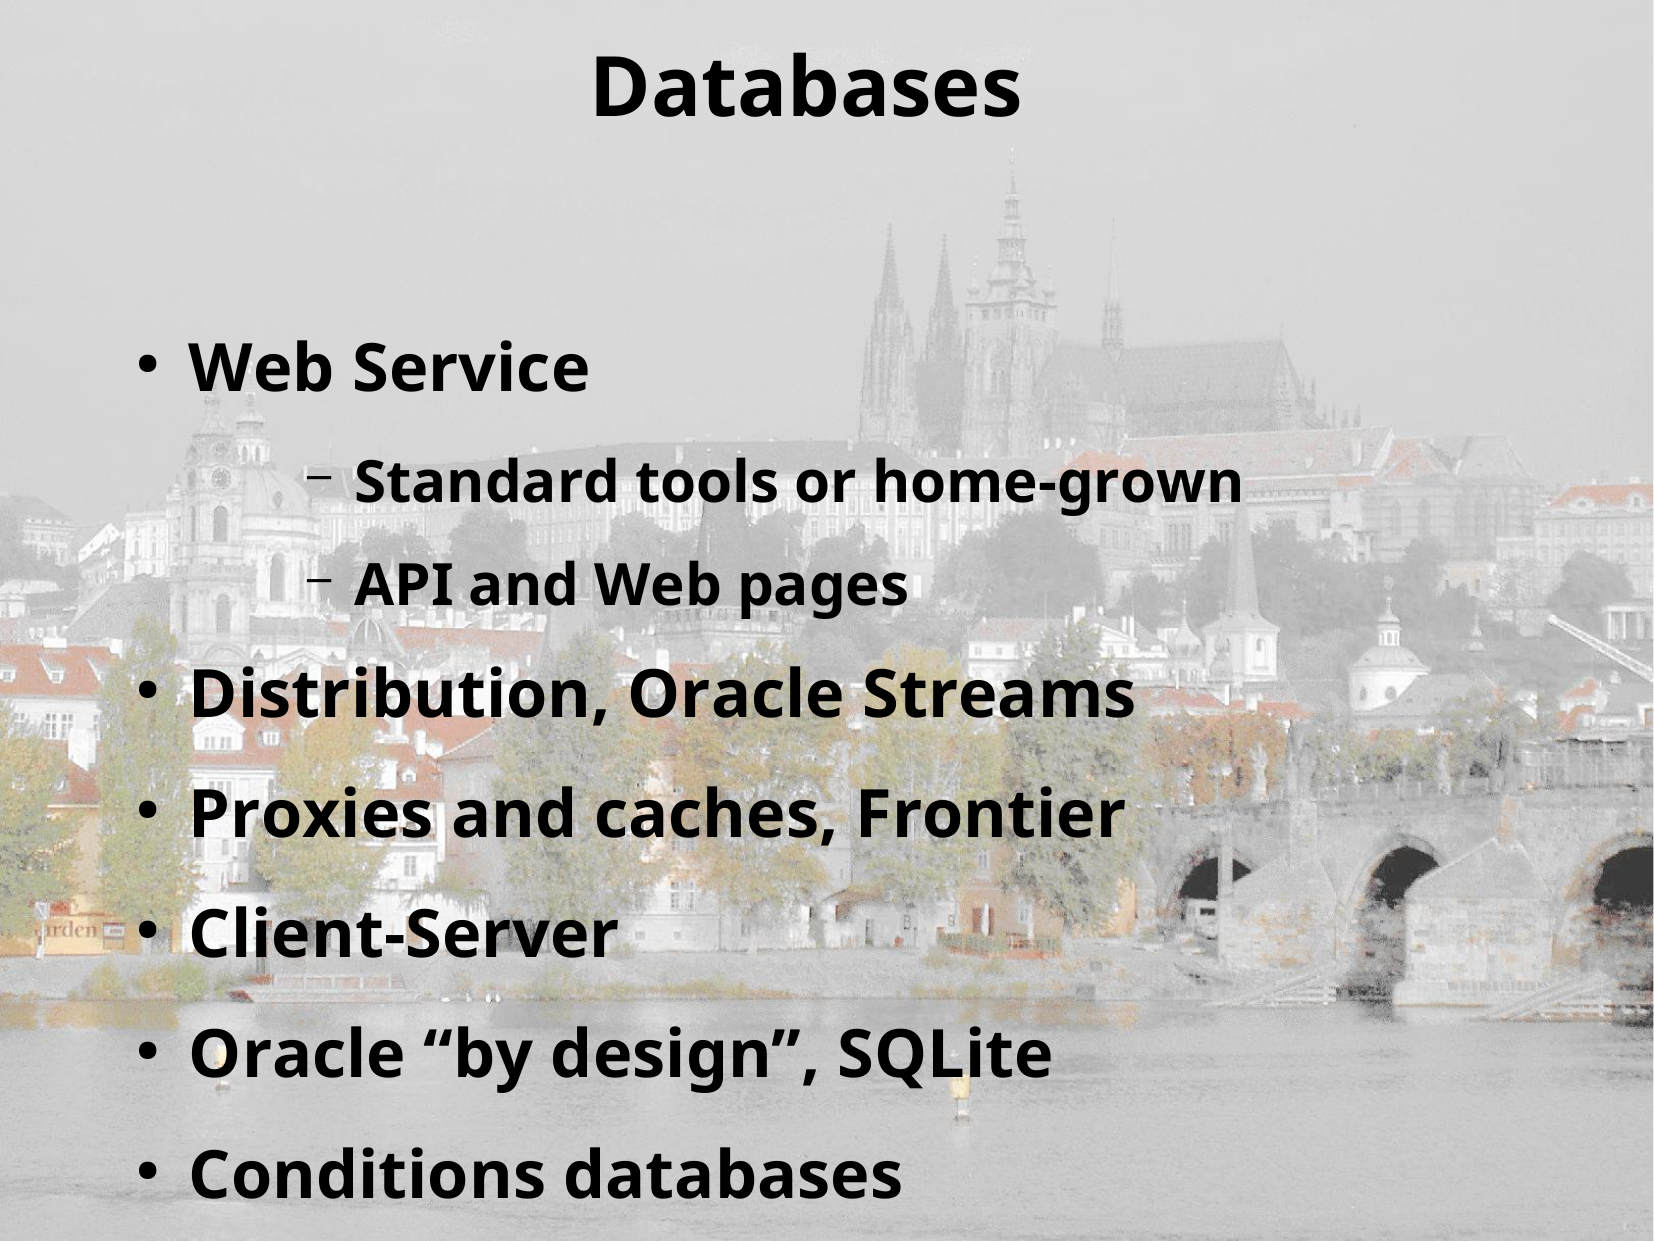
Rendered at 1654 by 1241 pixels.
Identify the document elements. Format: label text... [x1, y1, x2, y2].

title Databases [112, 0, 1501, 168]
picture [0, 0, 1654, 1241]
list Web Service Standard tools or home-grown API and Web pages Distribution, Oracle Streams Proxies and caches, Frontier Client-Server Oracle “by design”, SQLite Conditions databases [118, 319, 1571, 1133]
